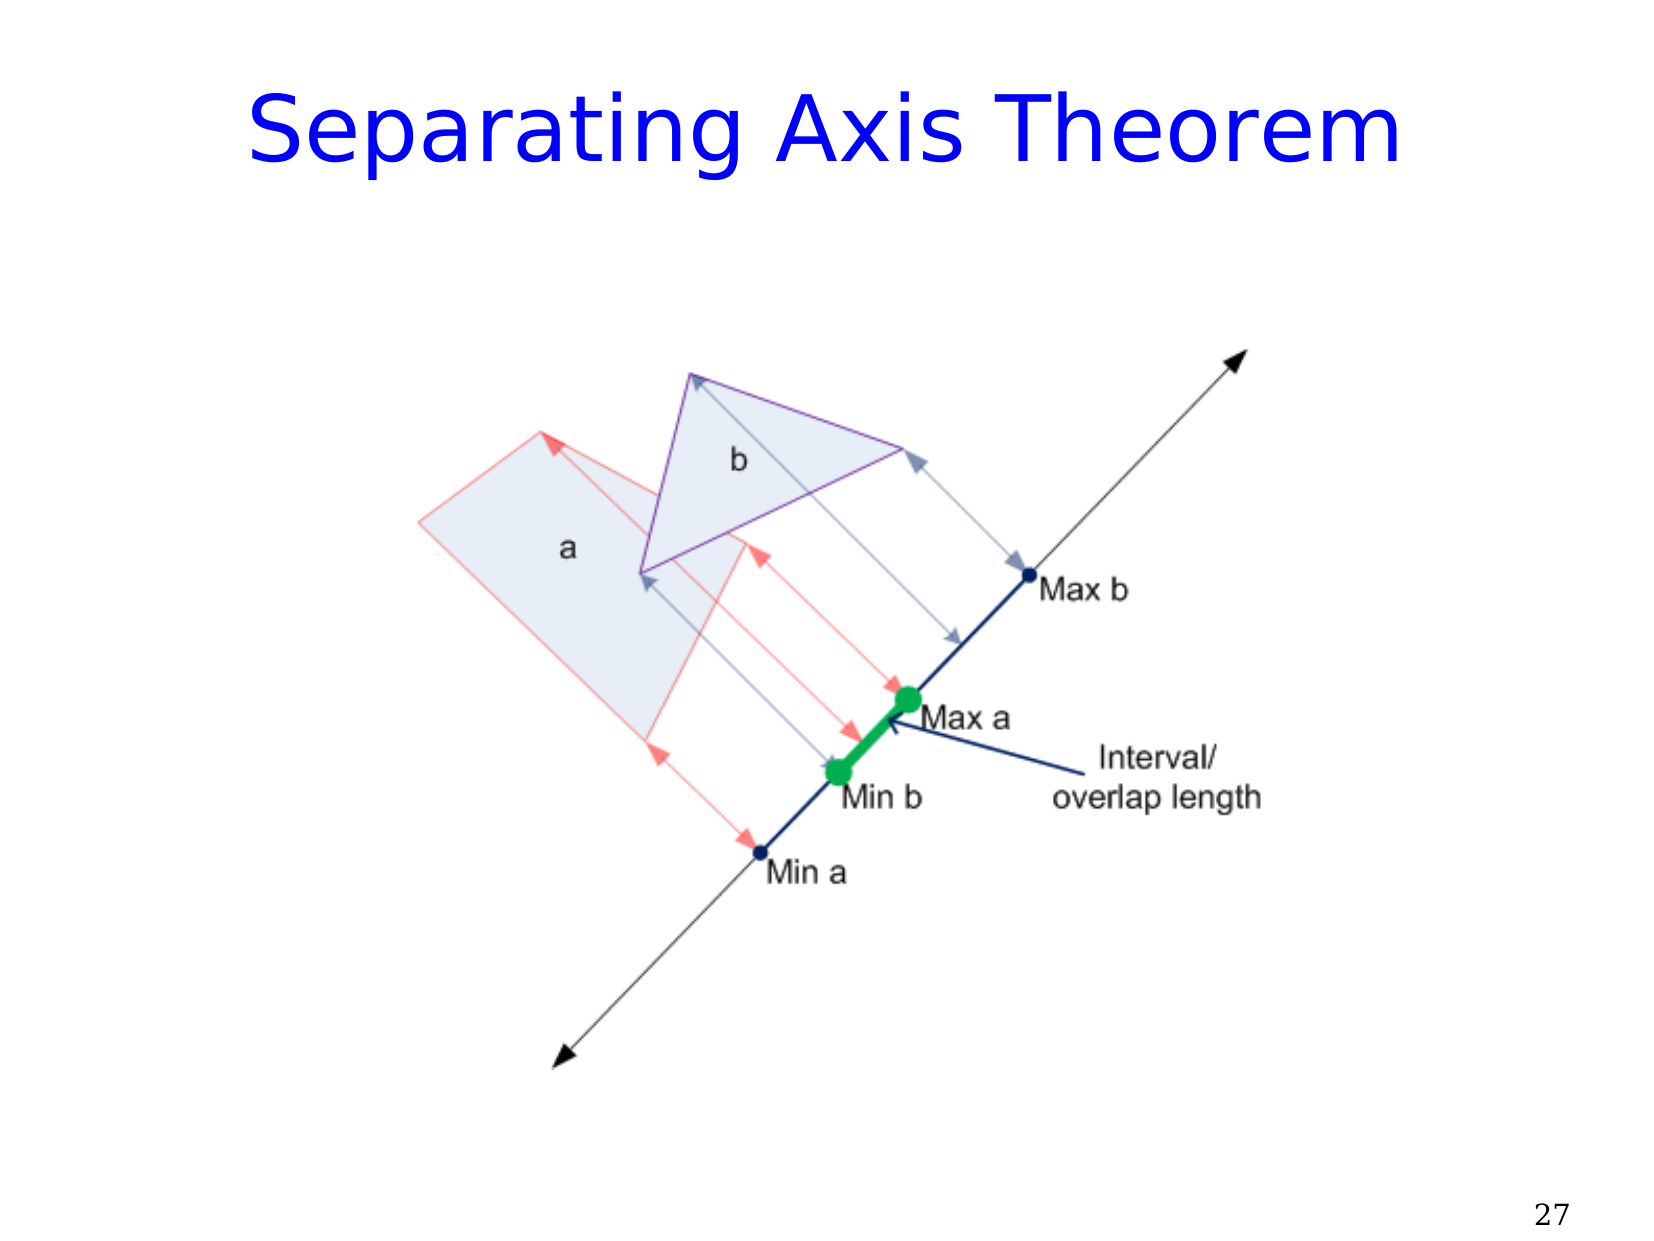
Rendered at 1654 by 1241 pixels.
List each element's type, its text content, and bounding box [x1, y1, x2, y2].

title Separating Axis Theorem [82, 25, 1571, 233]
picture [417, 348, 1265, 1070]
